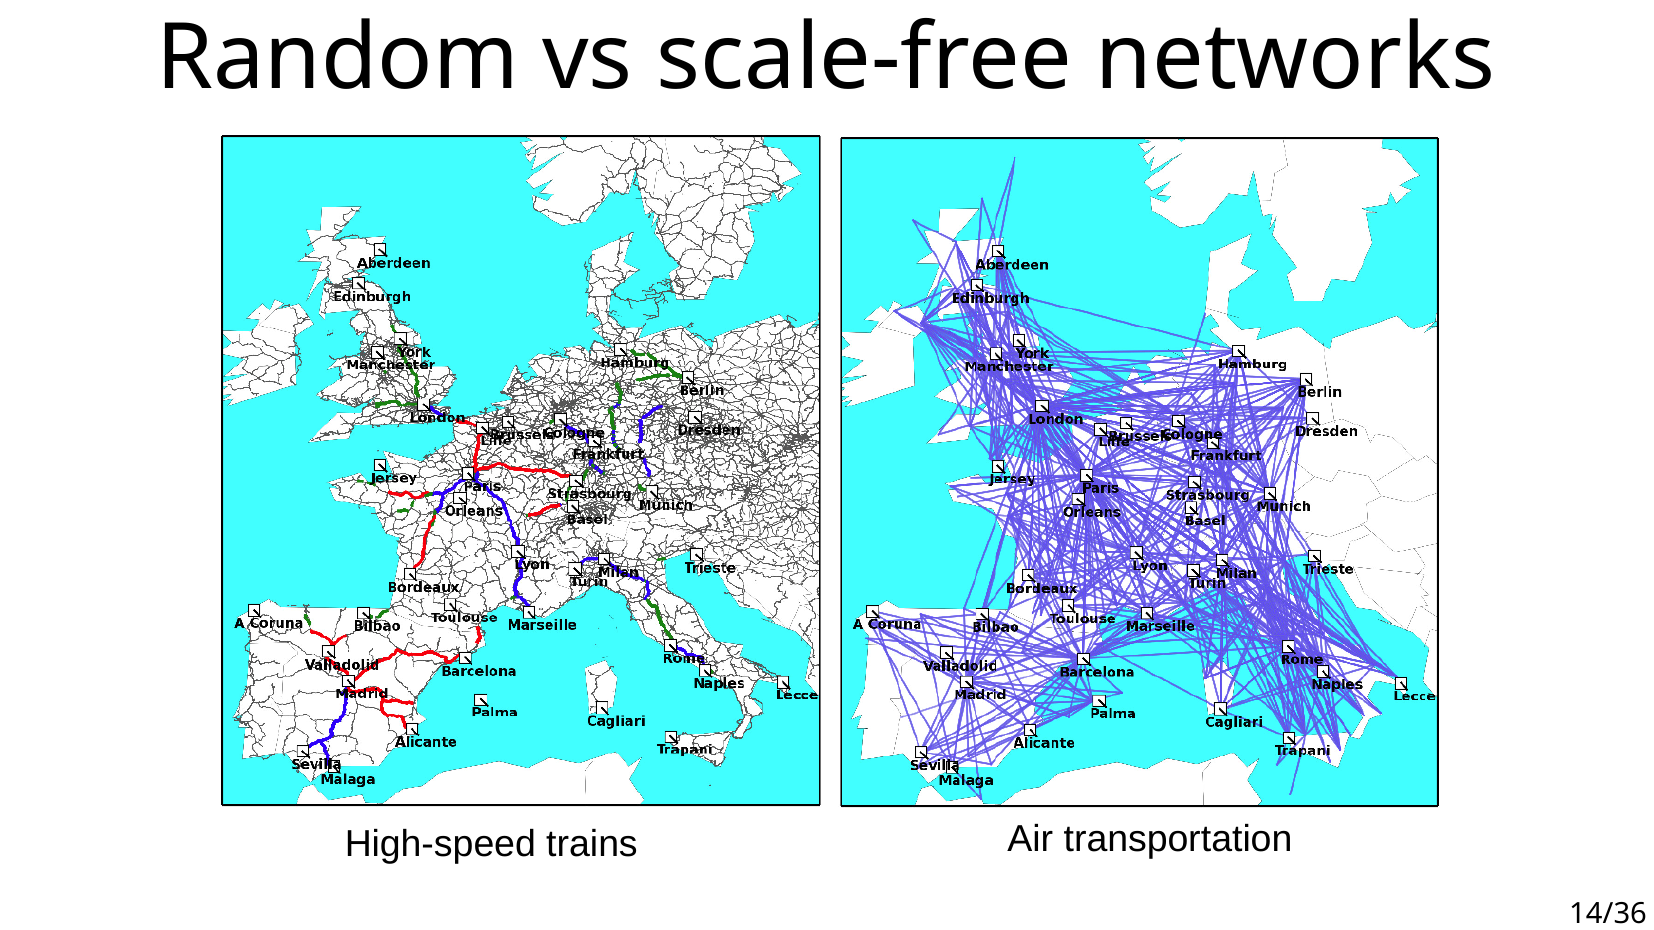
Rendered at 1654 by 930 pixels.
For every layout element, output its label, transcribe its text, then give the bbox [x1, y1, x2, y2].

text_box Air transportation [992, 810, 1451, 896]
text_box High-speed trains [330, 814, 789, 901]
title Random vs scale-free networks [82, 0, 1571, 118]
picture [220, 134, 1441, 810]
